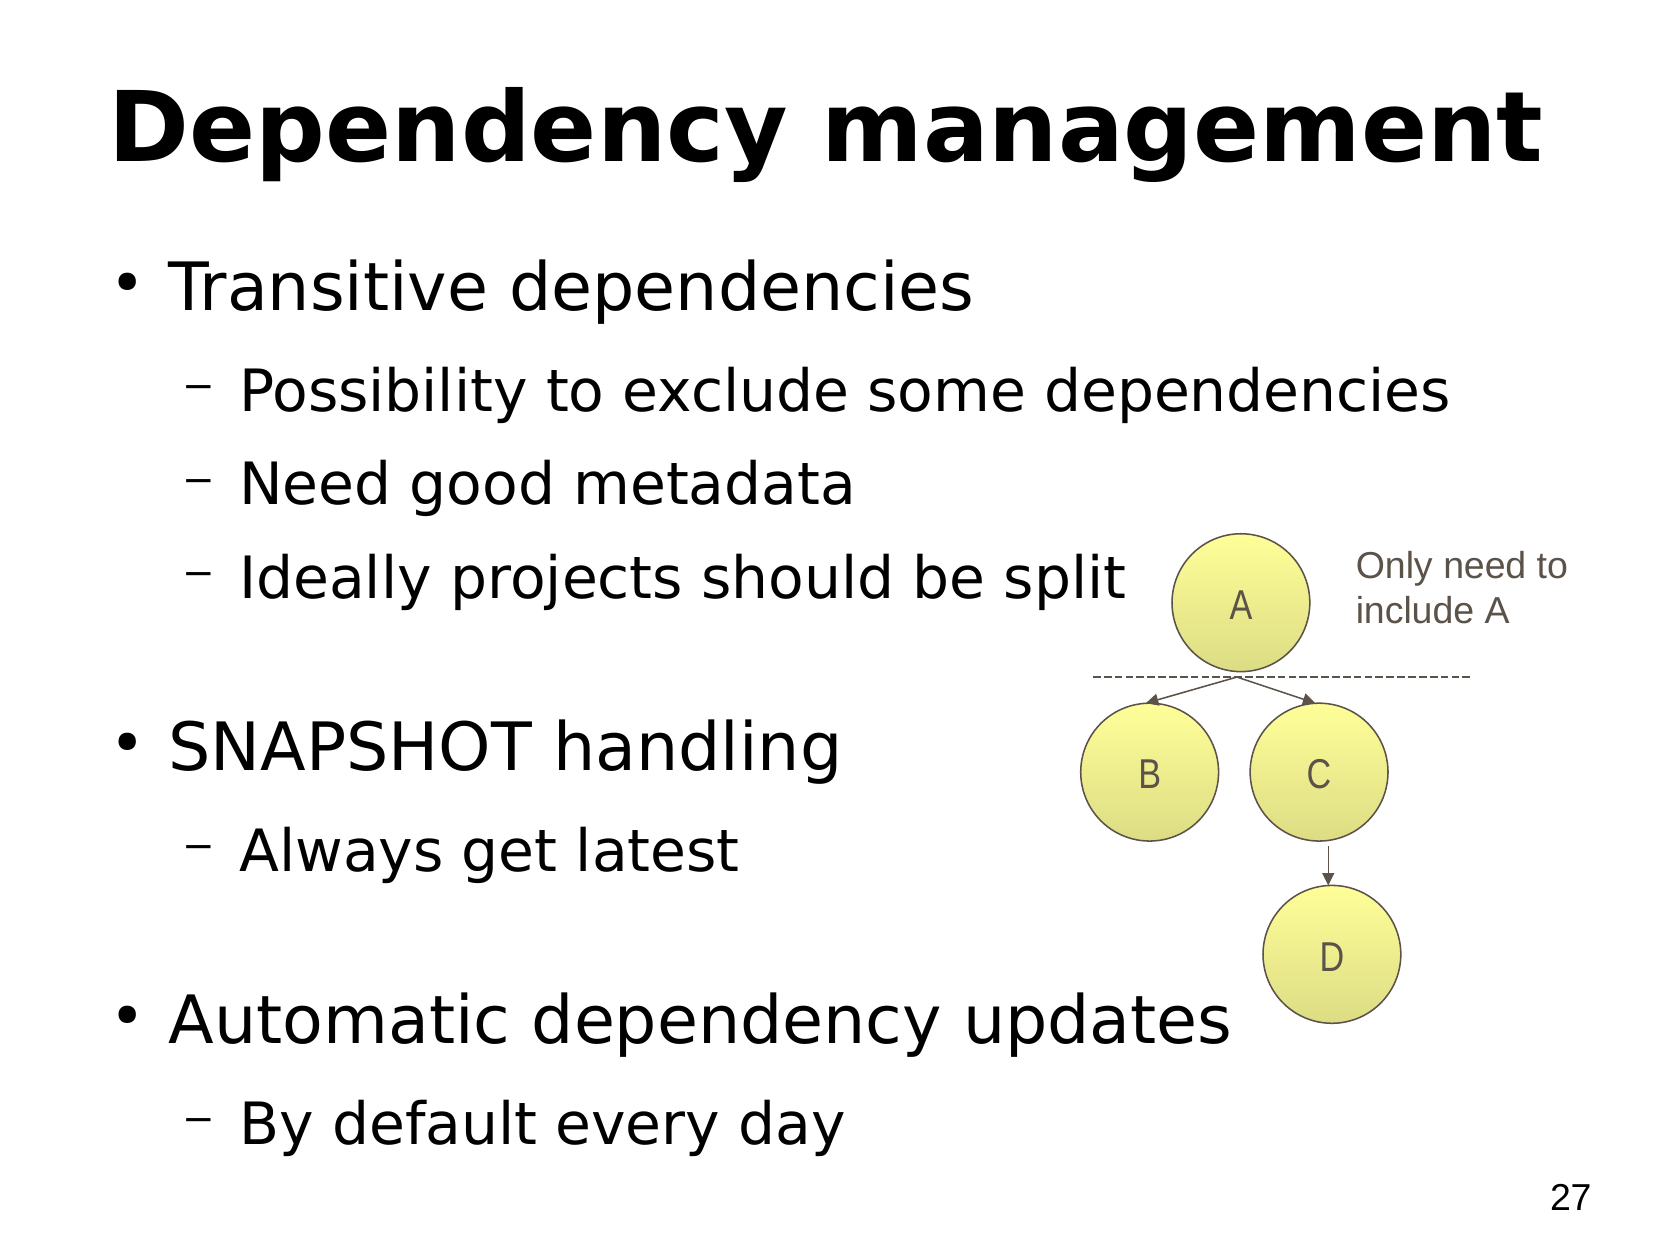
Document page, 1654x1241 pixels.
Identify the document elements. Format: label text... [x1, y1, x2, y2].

text_box Only need to include A [1341, 533, 1615, 640]
title Dependency management [82, 49, 1571, 196]
text_box C [1250, 703, 1389, 842]
text_box D [1263, 885, 1401, 1024]
list Transitive dependencies Possibility to exclude some dependencies Need good metadata Ideally projects should be split SNAPSHOT handling Always get latest Automatic dependency updates By default every day [82, 236, 1571, 1205]
text_box B [1080, 703, 1219, 842]
text_box A [1172, 533, 1310, 672]
